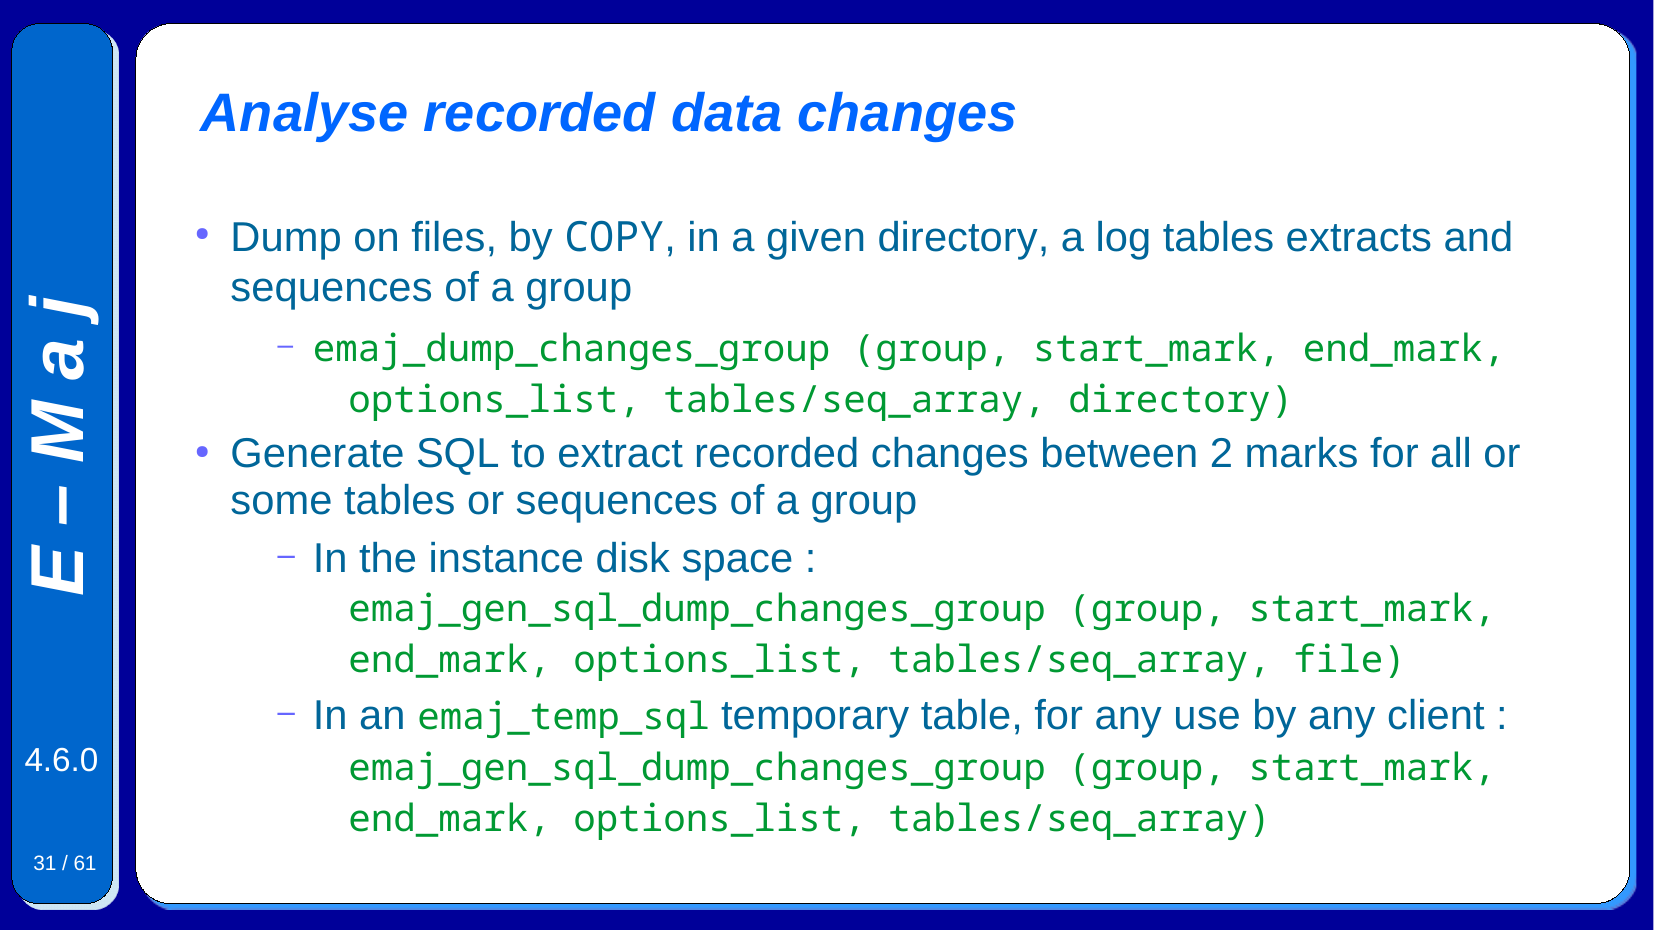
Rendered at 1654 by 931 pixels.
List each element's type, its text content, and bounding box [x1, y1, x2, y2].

list Dump on files, by COPY, in a given directory, a log tables extracts and sequences of a group emaj_dump_changes_group (group, start_mark, end_mark, options_list, tables/seq_array, directory) Generate SQL to extract recorded changes between 2 marks for all or some tables or sequences of a group In the instance disk space : emaj_gen_sql_dump_changes_group (group, start_mark, end_mark, options_list, tables/seq_array, file) In an emaj_temp_sql temporary table, for any use by any client : emaj_gen_sql_dump_changes_group (group, start_mark, end_mark, options_list, tables/seq_array) [177, 206, 1587, 881]
title Analyse recorded data changes [200, 34, 1575, 191]
